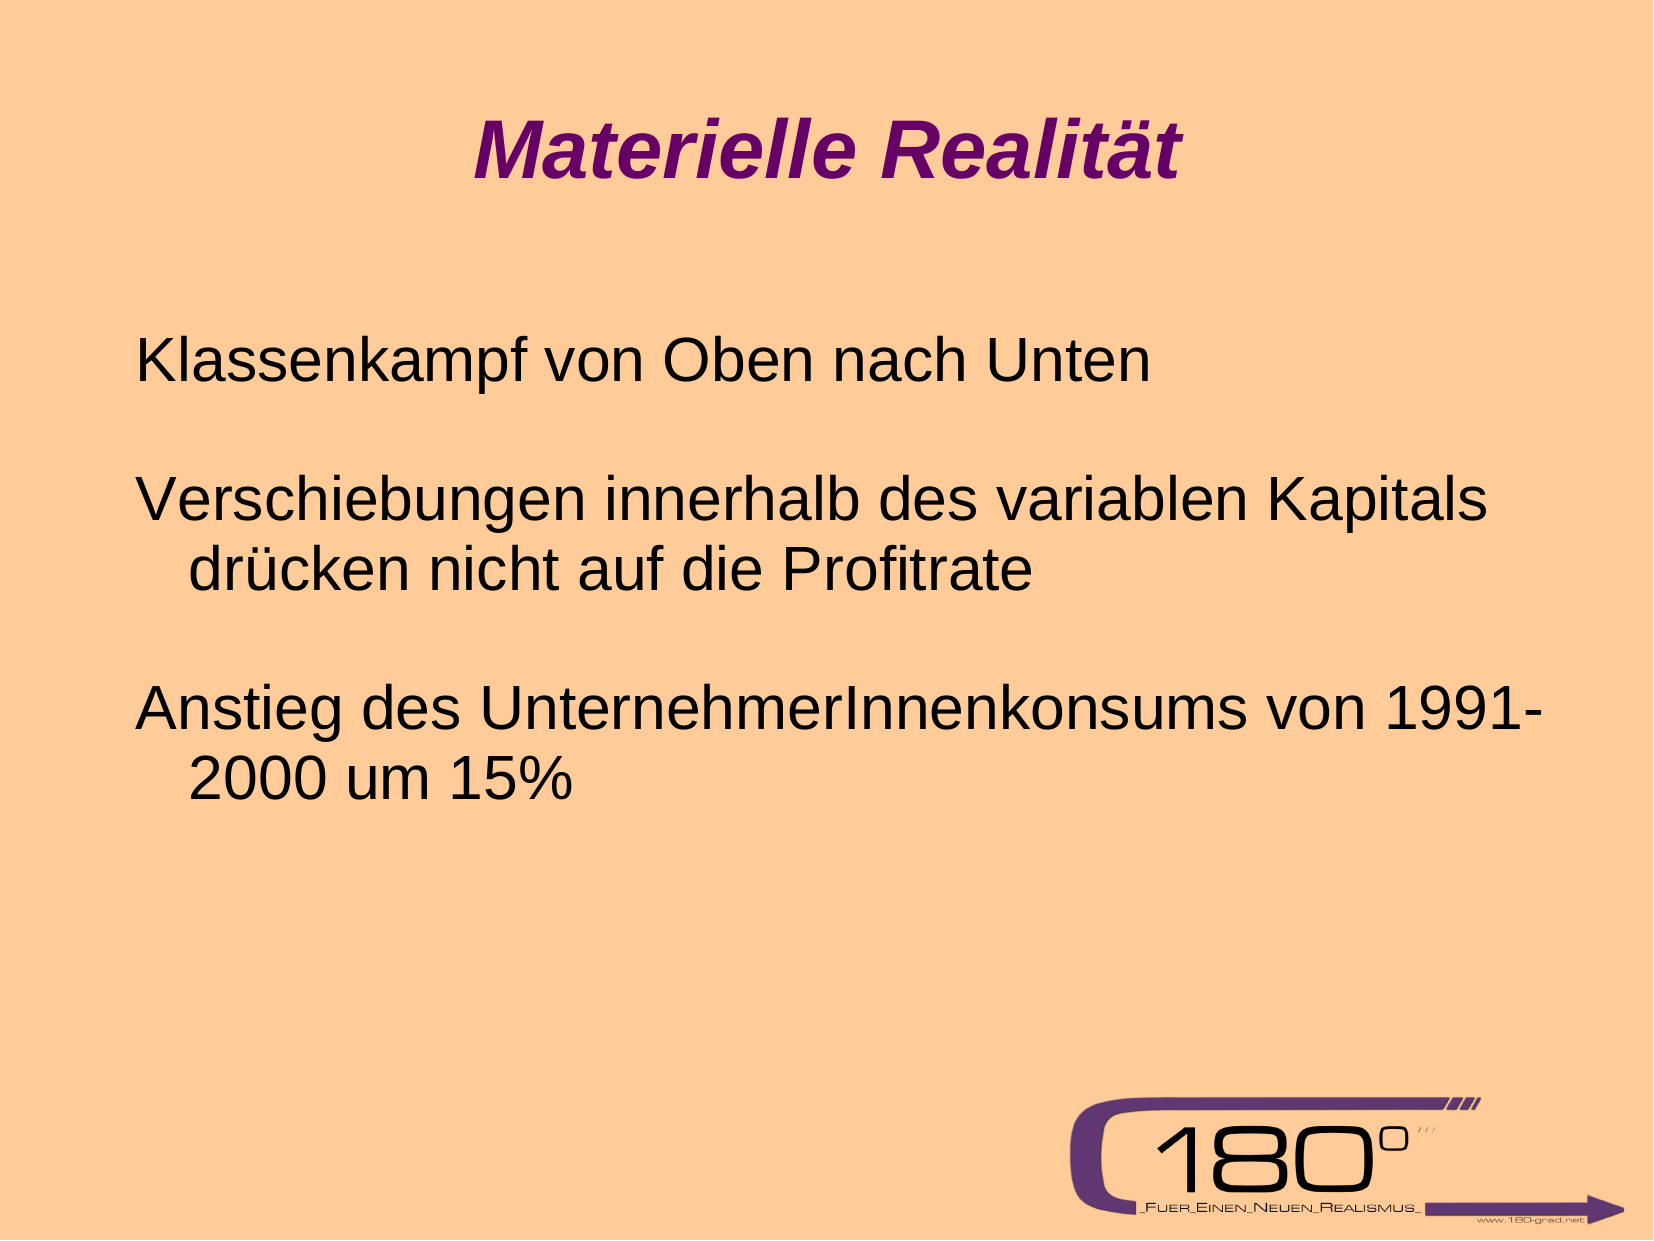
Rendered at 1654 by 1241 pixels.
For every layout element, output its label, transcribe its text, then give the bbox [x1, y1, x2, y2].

list Klassenkampf von Oben nach Unten Verschiebungen innerhalb des variablen Kapitals drücken nicht auf die Profitrate Anstieg des UnternehmerInnenkonsums von 1991-2000 um 15% [118, 324, 1558, 975]
picture [1068, 1092, 1625, 1228]
title Materielle Realität [121, 46, 1534, 254]
chart [98, 295, 1536, 857]
